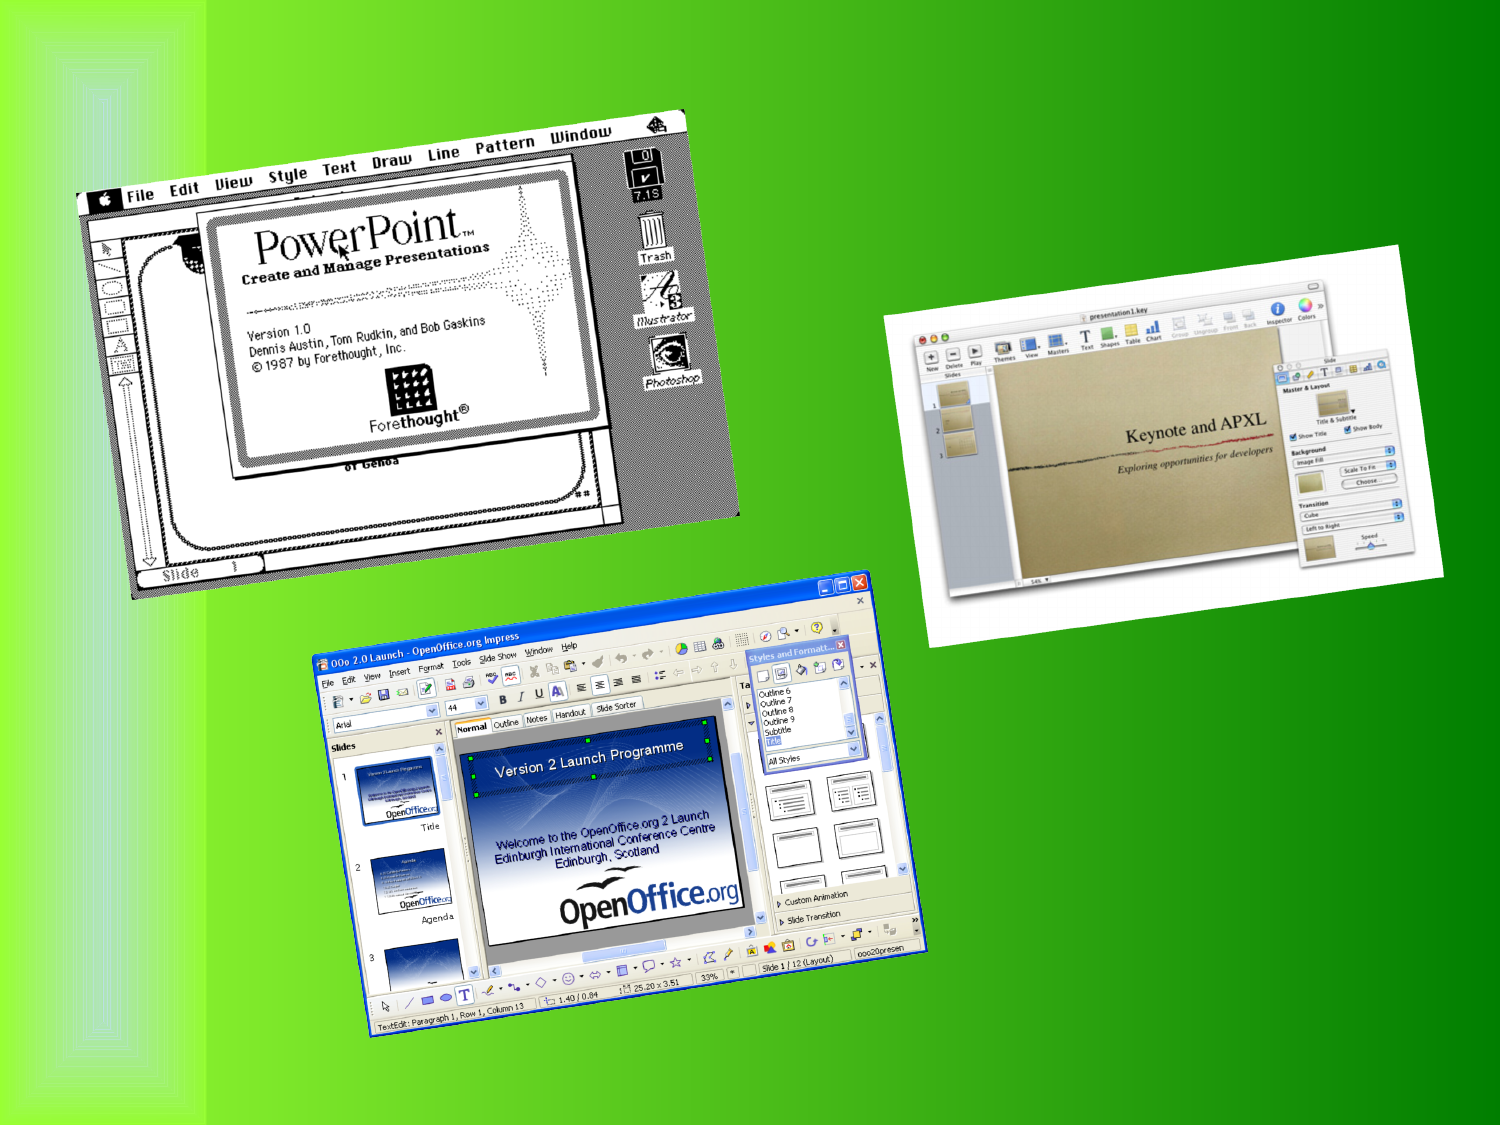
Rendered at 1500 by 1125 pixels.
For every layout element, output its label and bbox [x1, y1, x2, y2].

picture [310, 569, 928, 1038]
text_box [0, 0, 207, 1125]
picture [75, 108, 740, 600]
picture [883, 244, 1444, 648]
